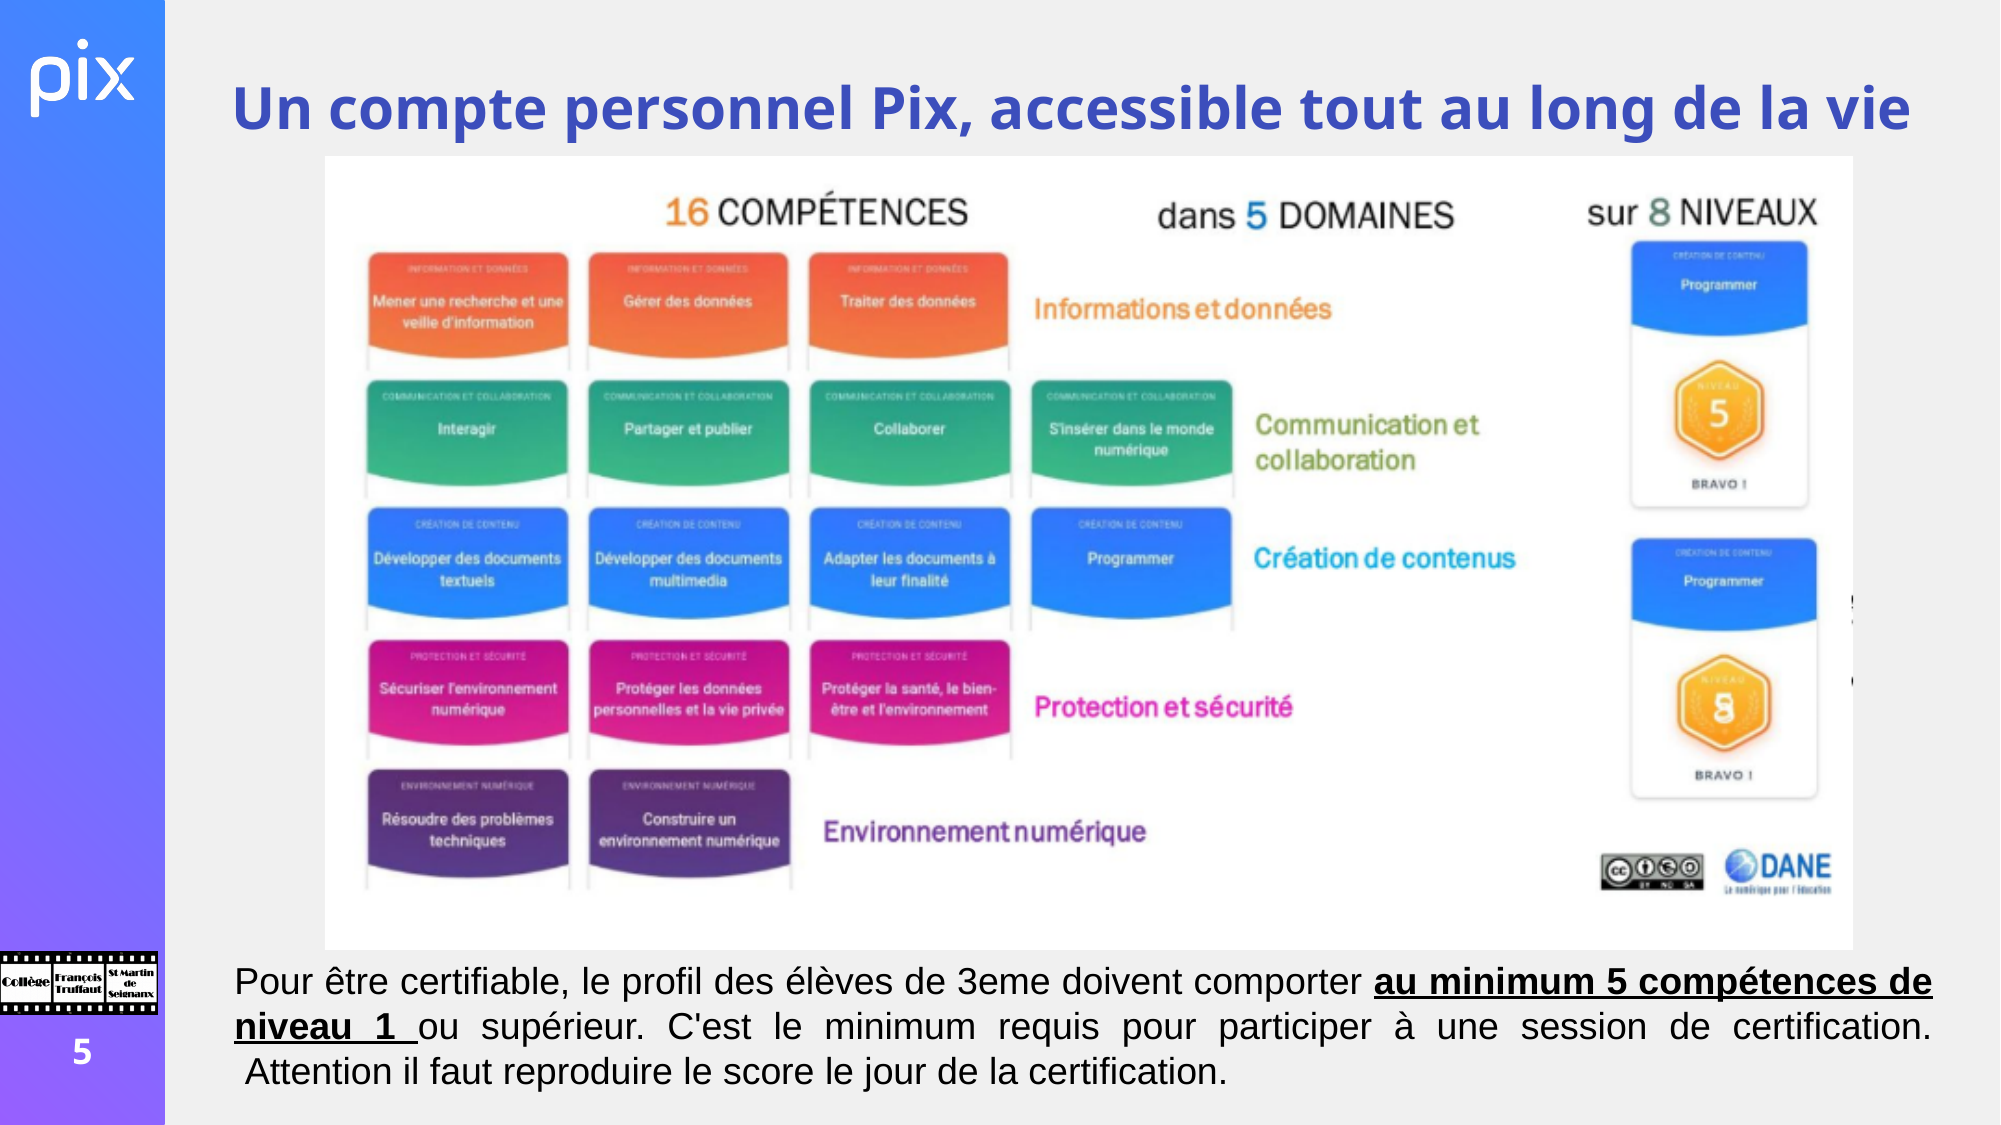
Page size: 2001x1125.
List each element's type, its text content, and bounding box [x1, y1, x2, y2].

text_box Pour être certifiable, le profil des élèves de 3eme doivent comporter au minimum 5 compétences de niveau 1 ou supérieur. C'est le minimum requis pour participer à une session de certification. Attention il faut reproduire le score le jour de la certification. [219, 949, 1948, 1100]
picture [324, 235, 1854, 949]
slide_number <numéro> [22, 1015, 143, 1101]
title Un compte personnel Pix, accessible tout au long de la vie [231, 29, 1920, 235]
picture [28, 36, 137, 120]
picture [0, 951, 158, 1015]
